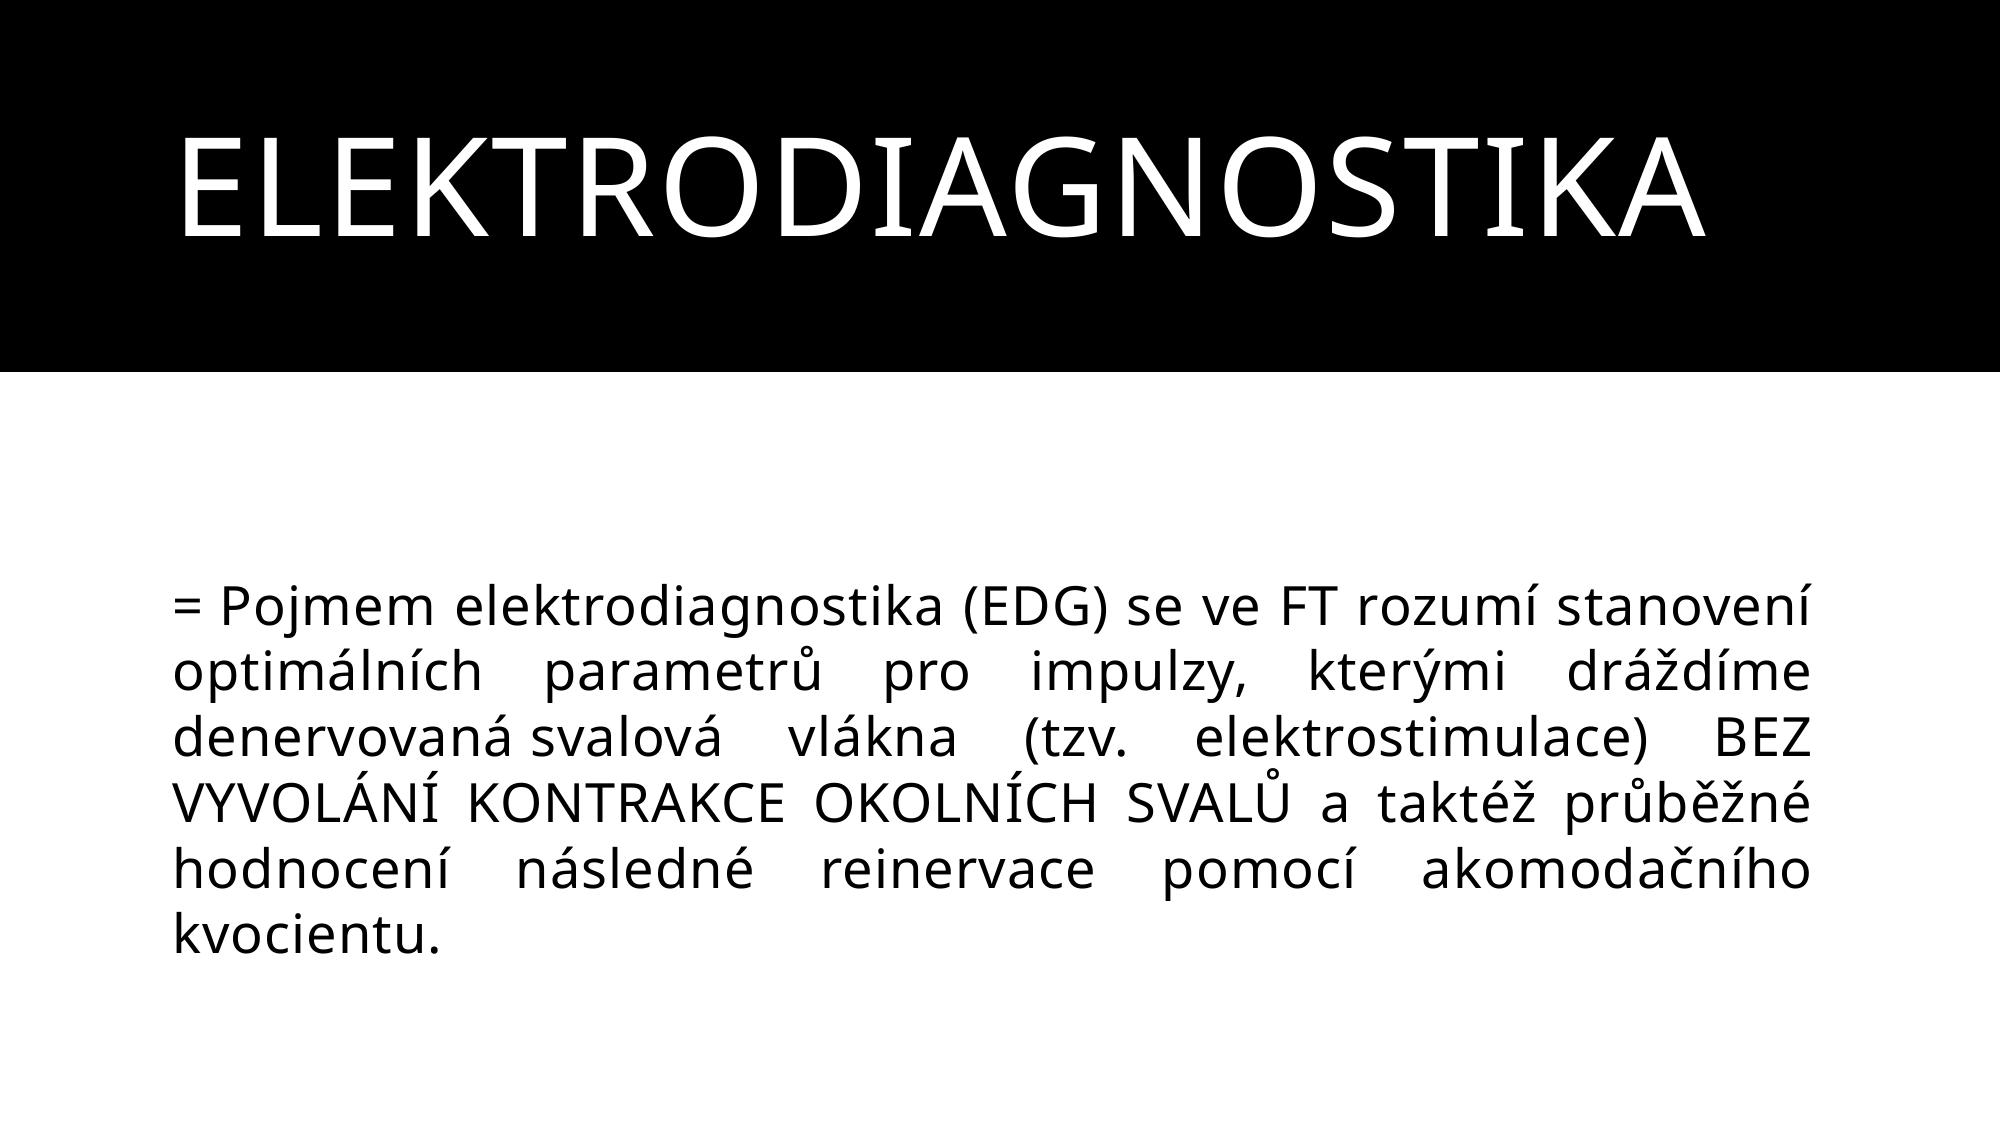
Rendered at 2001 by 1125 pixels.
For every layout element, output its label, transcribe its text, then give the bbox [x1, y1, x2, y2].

list = Pojmem elektrodiagnostika (EDG) se ve FT rozumí stanovení optimálních parametrů pro impulzy, kterými dráždíme denervovaná svalová vlákna (tzv. elektrostimulace) BEZ VYVOLÁNÍ KONTRAKCE OKOLNÍCH SVALŮ a taktéž průběžné hodnocení následné reinervace pomocí akomodačního kvocientu. [157, 562, 1842, 1014]
title elektrodiagnostika [157, 52, 1842, 332]
